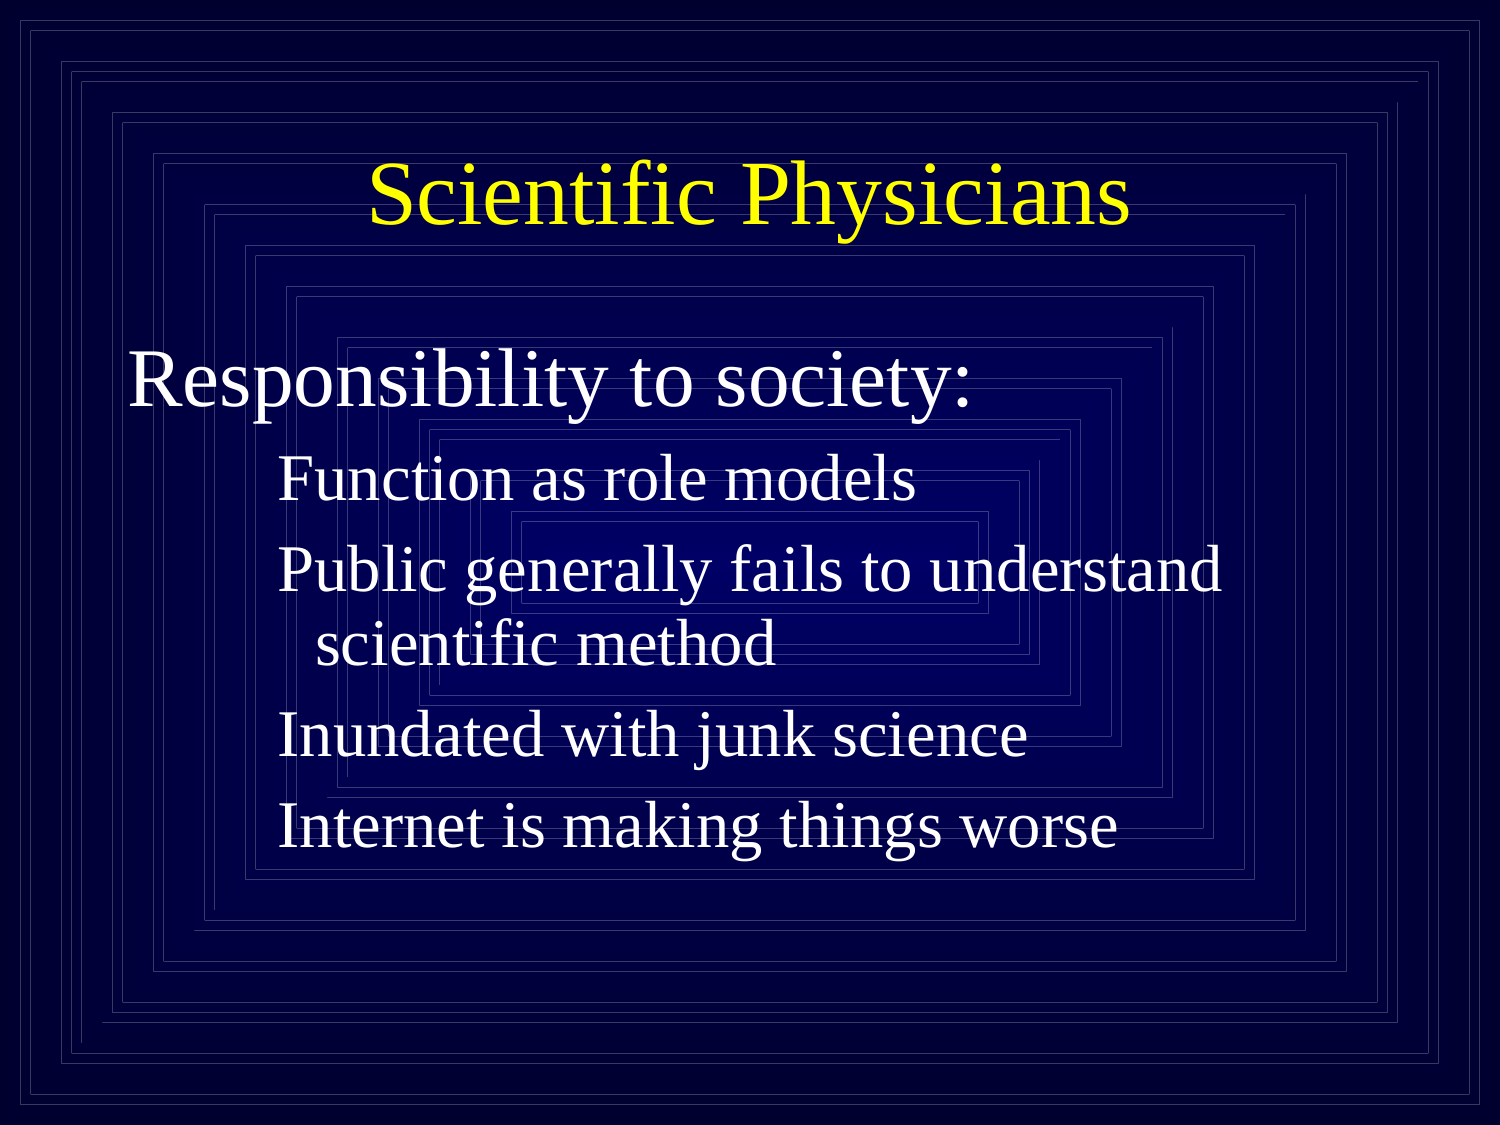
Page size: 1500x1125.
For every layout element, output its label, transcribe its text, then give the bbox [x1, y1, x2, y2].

list Responsibility to society: Function as role models Public generally fails to understand scientific method Inundated with junk science Internet is making things worse [112, 324, 1388, 1084]
title Scientific Physicians [112, 99, 1388, 288]
